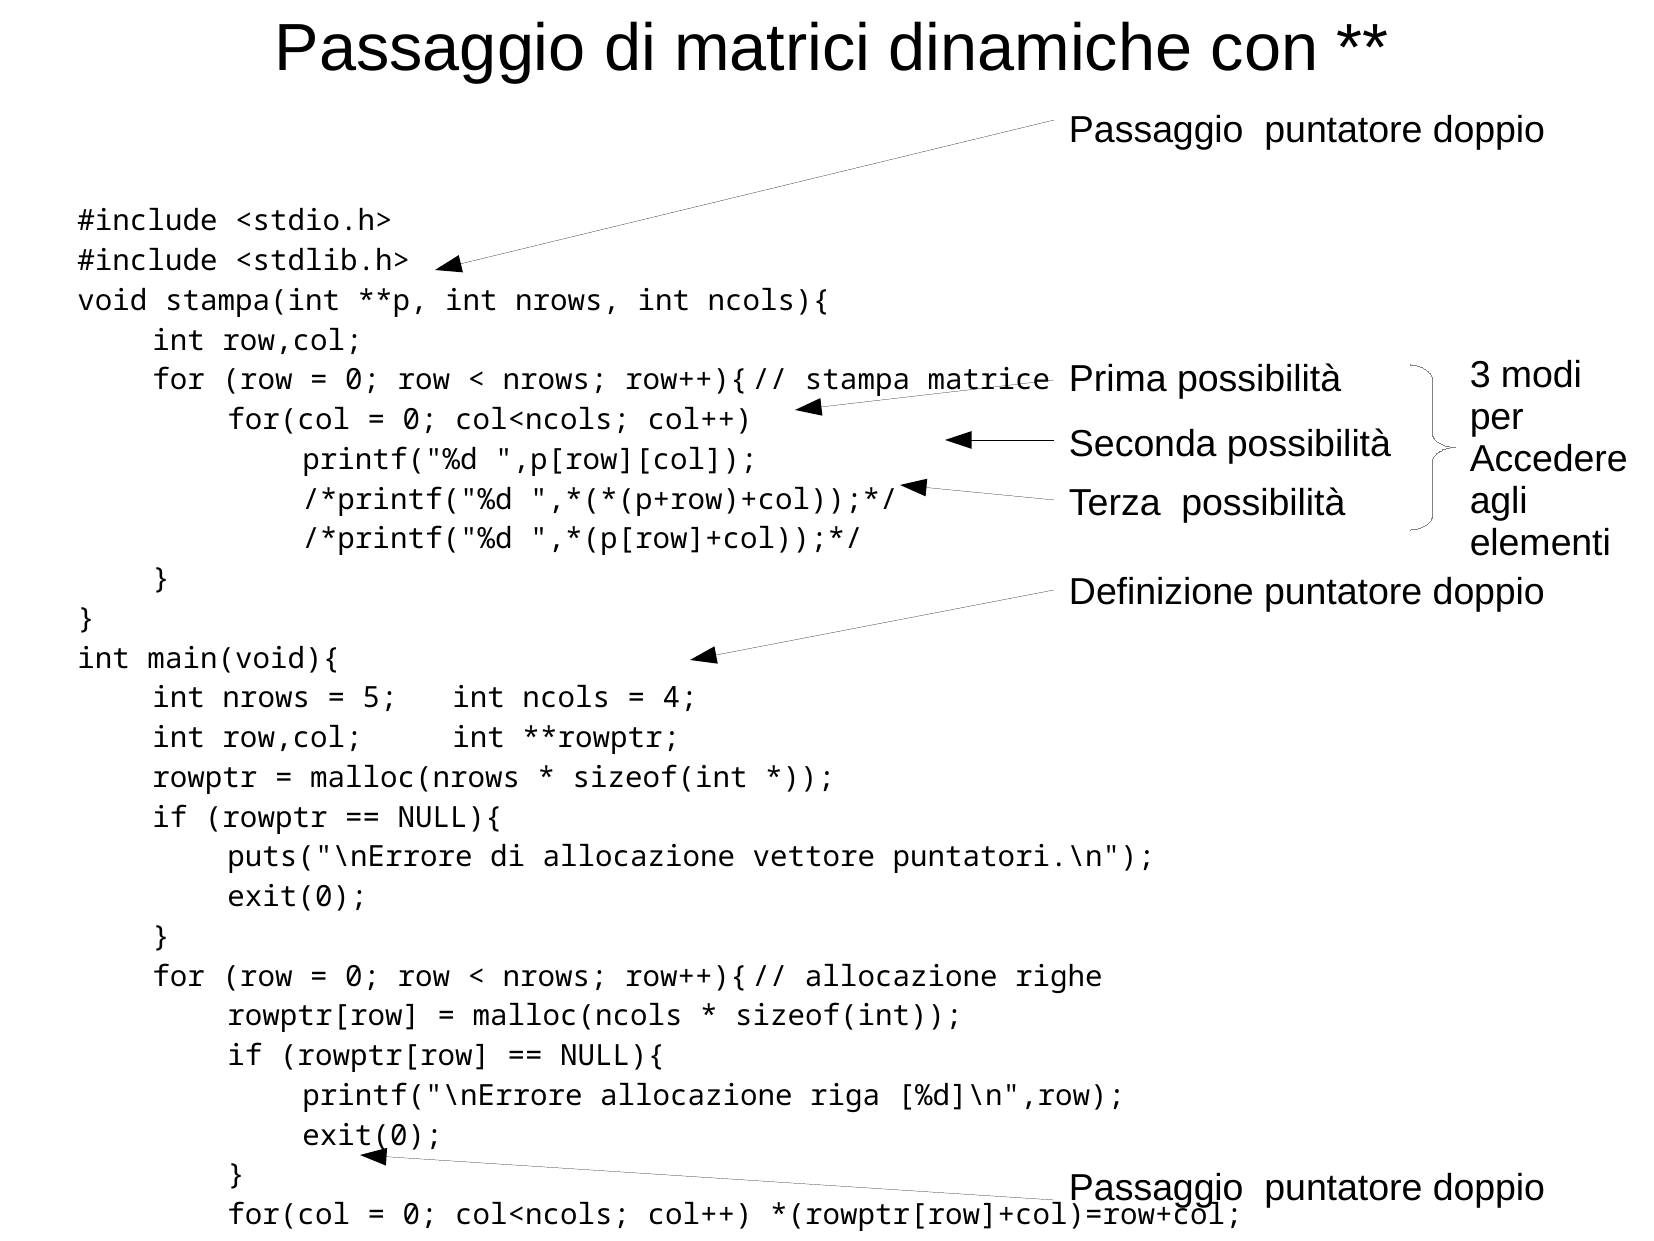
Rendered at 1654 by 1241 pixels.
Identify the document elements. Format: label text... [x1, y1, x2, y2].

title Passaggio di matrici dinamiche con ** [87, 0, 1576, 151]
text_box Prima possibilità [1054, 350, 1357, 407]
text_box Terza possibilità [1054, 474, 1361, 531]
text_box 3 modi per Accedere agli elementi [1455, 346, 1654, 647]
title Passaggio di matrici dinamiche con ** [931, 121, 1054, 151]
text_box Passaggio puntatore doppio [1054, 1159, 1560, 1216]
text_box Passaggio puntatore doppio [1054, 100, 1560, 158]
text_box #include <stdio.h> #include <stdlib.h> void stampa(int **p, int nrows, int ncols){ int row,col; for (row = 0; row < nrows; row++){ // stampa matrice for(col = 0; col<ncols; col++) printf("%d ",p[row][col]); /*printf("%d ",*(*(p+row)+col));*/ /*printf("%d ",*(p[row]+col));*/ } } int main(void){ int nrows = 5; int ncols = 4; int row,col; int **rowptr; rowptr = malloc(nrows * sizeof(int *)); if (rowptr == NULL){ puts("\nErrore di allocazione vettore puntatori.\n"); exit(0); } for (row = 0; row < nrows; row++){ // allocazione righe rowptr[row] = malloc(ncols * sizeof(int)); if (rowptr[row] == NULL){ printf("\nErrore allocazione riga [%d]\n",row); exit(0); } for(col = 0; col<ncols; col++) *(rowptr[row]+col)=row+col; } stampa(rowptr,nrows,ncols); return 0; } [62, 192, 1593, 1228]
text_box Seconda possibilità [1054, 415, 1406, 472]
text_box Definizione puntatore doppio [1054, 562, 1455, 620]
